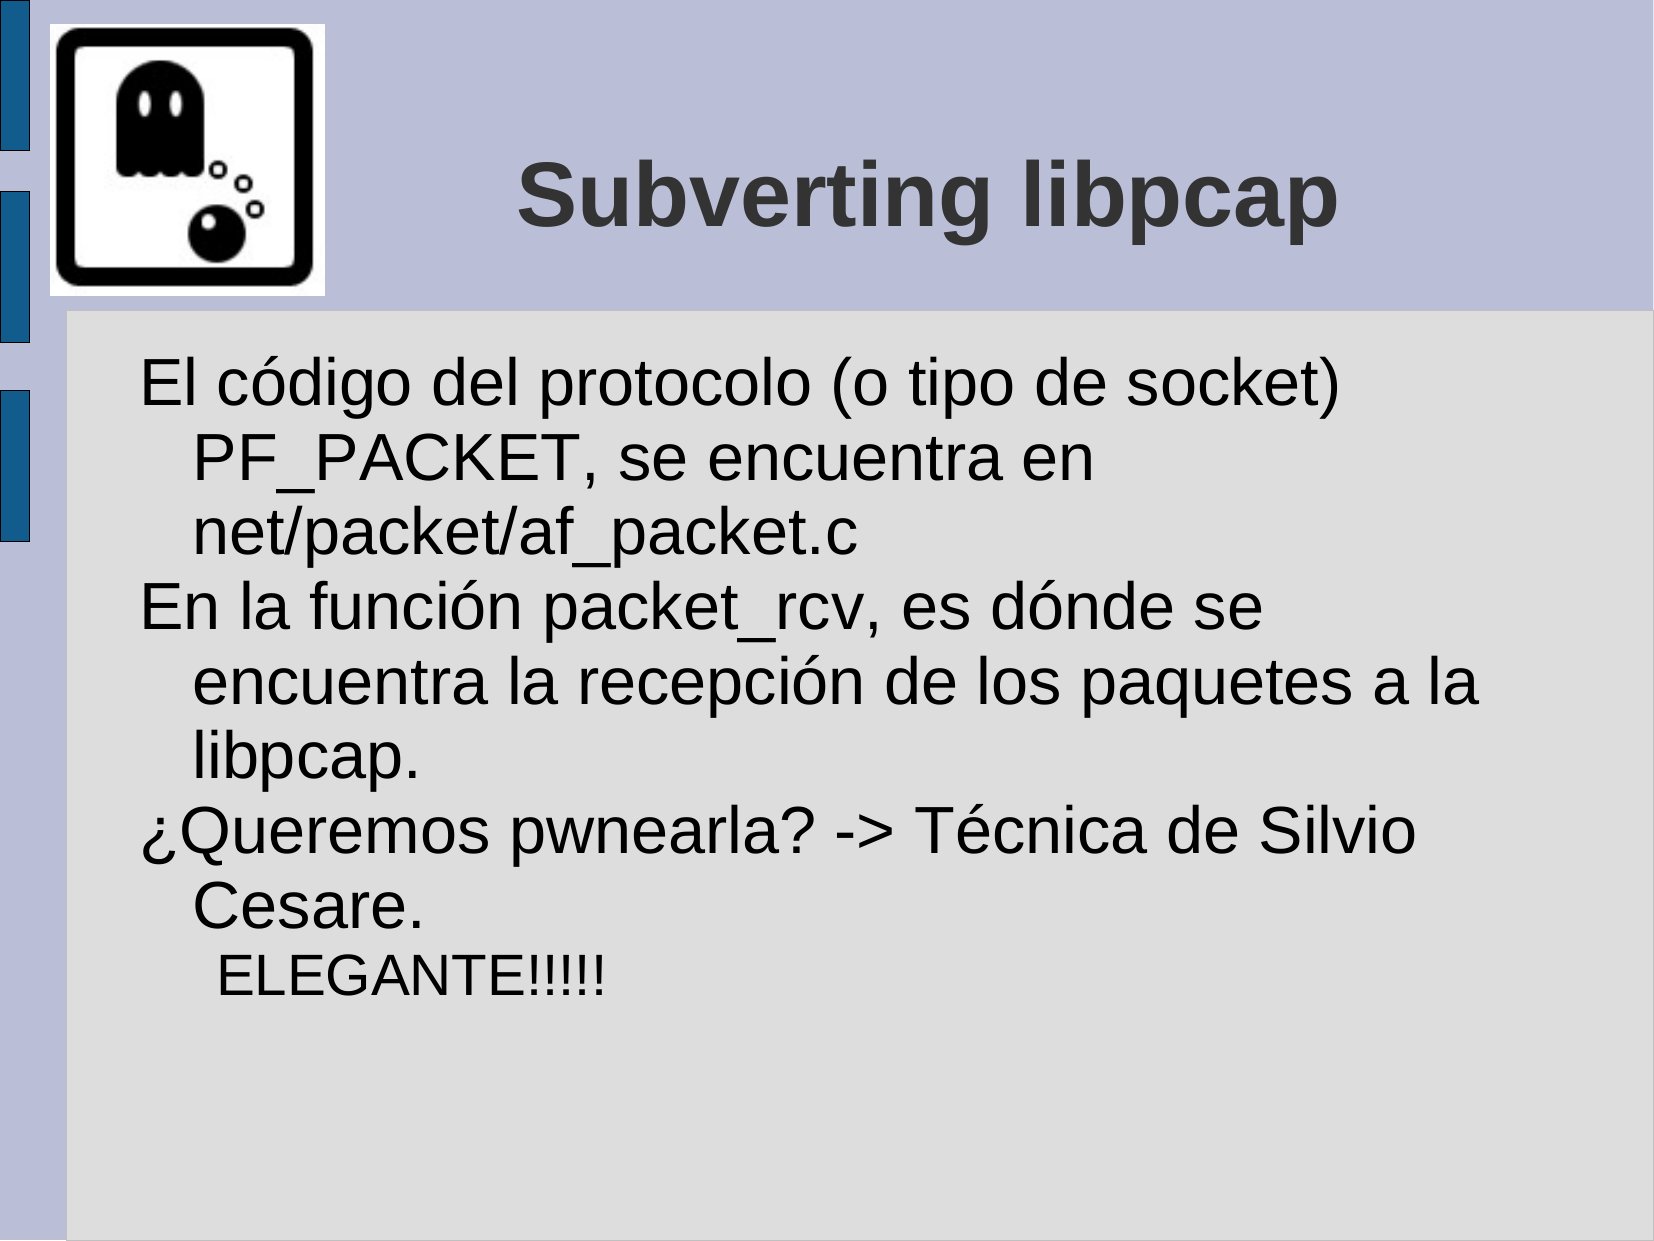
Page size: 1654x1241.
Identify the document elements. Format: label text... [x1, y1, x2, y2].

picture [50, 24, 325, 296]
list El código del protocolo (o tipo de socket) PF_PACKET, se encuentra en net/packet/af_packet.c En la función packet_rcv, es dónde se encuentra la recepción de los paquetes a la libpcap. ¿Queremos pwnearla? -> Técnica de Silvio Cesare. ELEGANTE!!!!! [121, 344, 1534, 1127]
title Subverting libpcap [324, 91, 1534, 299]
